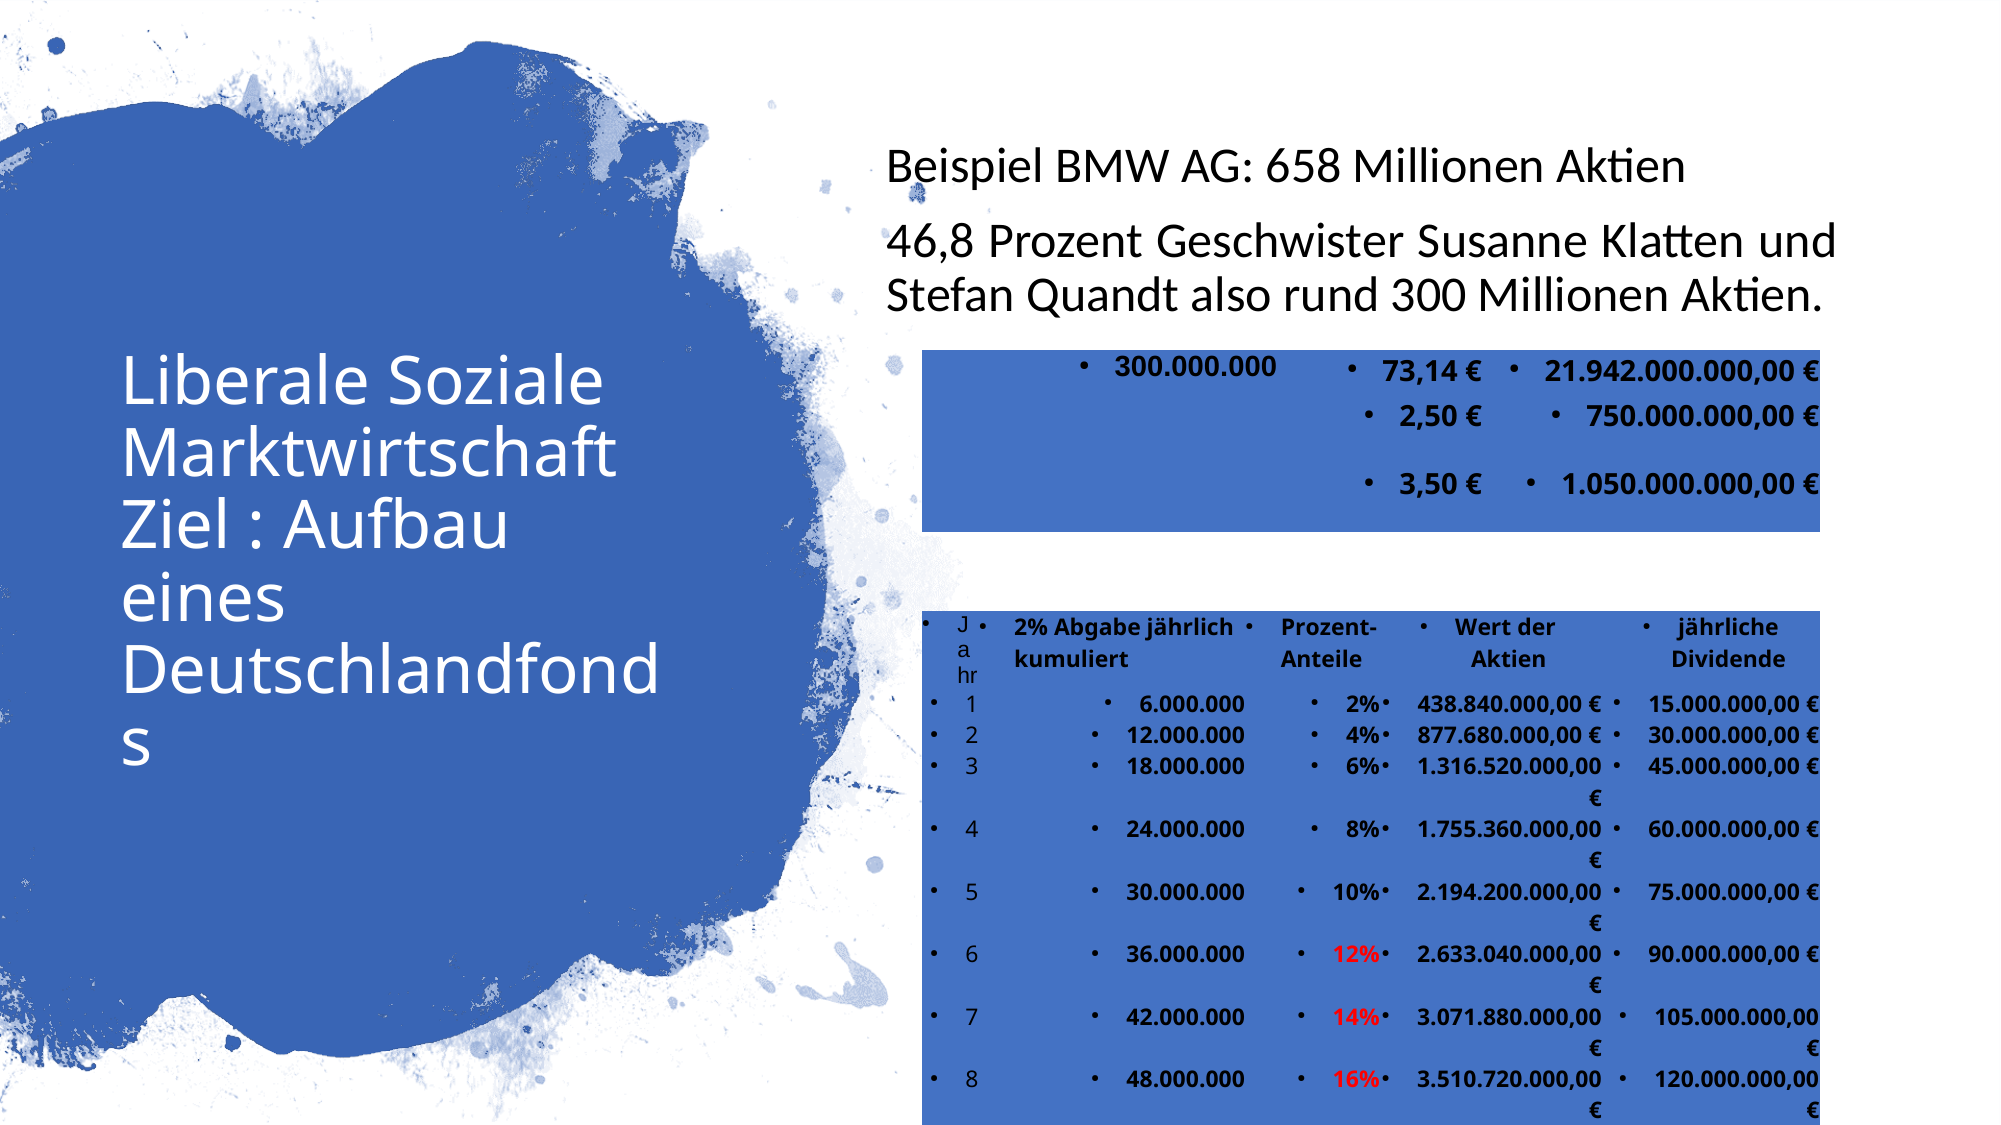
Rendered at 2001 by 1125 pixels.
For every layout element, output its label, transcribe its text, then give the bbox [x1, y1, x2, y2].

table_cell 48.000.000 [979, 1063, 1245, 1125]
table_cell 6 [922, 938, 979, 1001]
table_cell 42.000.000 [979, 1001, 1245, 1063]
table_cell 12% [1245, 938, 1380, 1001]
table_cell 2.633.040.000,00 € [1380, 938, 1602, 1001]
table_cell 16% [1245, 1063, 1380, 1125]
table_cell 45.000.000,00 € [1602, 751, 1820, 813]
table_cell 2.194.200.000,00 € [1380, 876, 1602, 938]
table_cell 3.510.720.000,00 € [1380, 1063, 1602, 1125]
table_cell 3 [922, 751, 979, 813]
table_cell 105.000.000,00 € [1602, 1001, 1820, 1063]
table_cell 60.000.000,00 € [1602, 813, 1820, 876]
table_cell 2 [922, 719, 979, 751]
table_header 300.000.000 [922, 350, 1277, 395]
table_cell 5 [922, 876, 979, 938]
table_cell 24.000.000 [979, 813, 1245, 876]
table_header jährliche Dividende [1602, 611, 1820, 688]
table_cell 4 [922, 813, 979, 876]
picture [0, 0, 2000, 1125]
table_cell 7 [922, 1001, 979, 1063]
table_header 73,14 € [1277, 350, 1482, 395]
table_cell 1 [922, 688, 979, 719]
table_cell 10% [1245, 876, 1380, 938]
table_cell 1.316.520.000,00 € [1380, 751, 1602, 813]
table_cell 8 [922, 1063, 979, 1125]
table_cell 36.000.000 [979, 938, 1245, 1001]
table_cell 1.050.000.000,00 € [1482, 464, 1820, 532]
table_header Wert der Aktien [1380, 611, 1602, 688]
title Liberale Soziale Marktwirtschaft Ziel : Aufbau eines Deutschlandfonds [105, 336, 707, 790]
table_cell 4% [1245, 719, 1380, 751]
table_cell 1.755.360.000,00 € [1380, 813, 1602, 876]
table_cell 6% [1245, 751, 1380, 813]
table_cell 12.000.000 [979, 719, 1245, 751]
list Beispiel BMW AG: 658 Millionen Aktien 46,8 Prozent Geschwister Susanne Klatten und Stefan Quandt also rund 300 Millionen Aktien. [871, 131, 1870, 1065]
table_cell 3.071.880.000,00 € [1380, 1001, 1602, 1063]
table_cell 750.000.000,00 € [1482, 395, 1820, 464]
table_header Prozent- Anteile [1245, 611, 1380, 688]
table_cell 438.840.000,00 € [1380, 688, 1602, 719]
table_cell 30.000.000 [979, 876, 1245, 938]
table_cell [922, 395, 1277, 464]
table_cell 8% [1245, 813, 1380, 876]
table_header 21.942.000.000,00 € [1482, 350, 1820, 395]
table_cell 75.000.000,00 € [1602, 876, 1820, 938]
table_cell 877.680.000,00 € [1380, 719, 1602, 751]
table_cell 3,50 € [1277, 464, 1482, 532]
table_header 2% Abgabe jährlich kumuliert [979, 611, 1245, 688]
table_header Jahr [922, 611, 979, 688]
table_cell 90.000.000,00 € [1602, 938, 1820, 1001]
table_cell 2% [1245, 688, 1380, 719]
table_cell 15.000.000,00 € [1602, 688, 1820, 719]
table_cell 6.000.000 [979, 688, 1245, 719]
table_cell 14% [1245, 1001, 1380, 1063]
table_cell [922, 464, 1277, 532]
table_cell 18.000.000 [979, 751, 1245, 813]
table_cell 120.000.000,00 € [1602, 1063, 1820, 1125]
table_cell 30.000.000,00 € [1602, 719, 1820, 751]
table_cell 2,50 € [1277, 395, 1482, 464]
